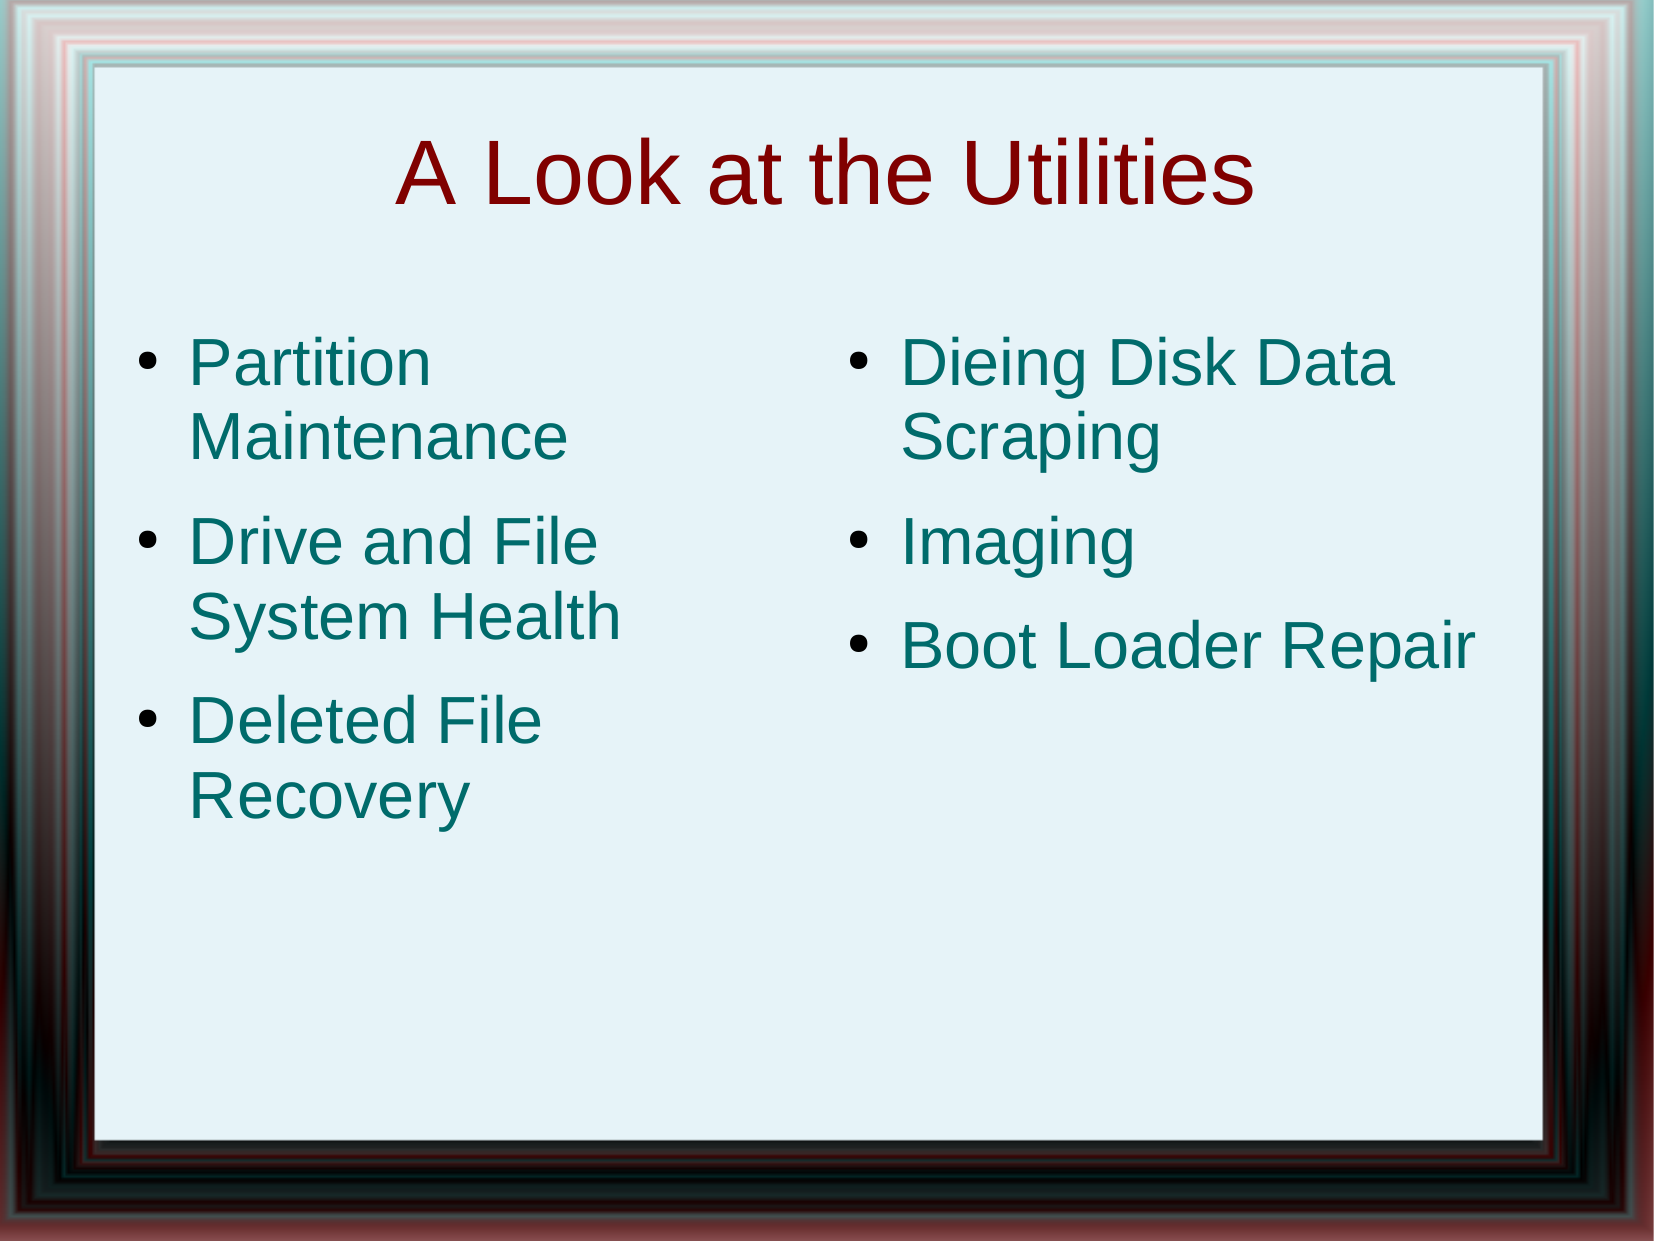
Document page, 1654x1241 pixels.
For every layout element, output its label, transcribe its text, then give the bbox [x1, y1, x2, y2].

list Partition Maintenance Drive and File System Health Deleted File Recovery [118, 324, 796, 945]
title A Look at the Utilities [118, 88, 1536, 257]
picture [0, 0, 1654, 1241]
list Dieing Disk Data Scraping Imaging Boot Loader Repair [829, 324, 1507, 931]
